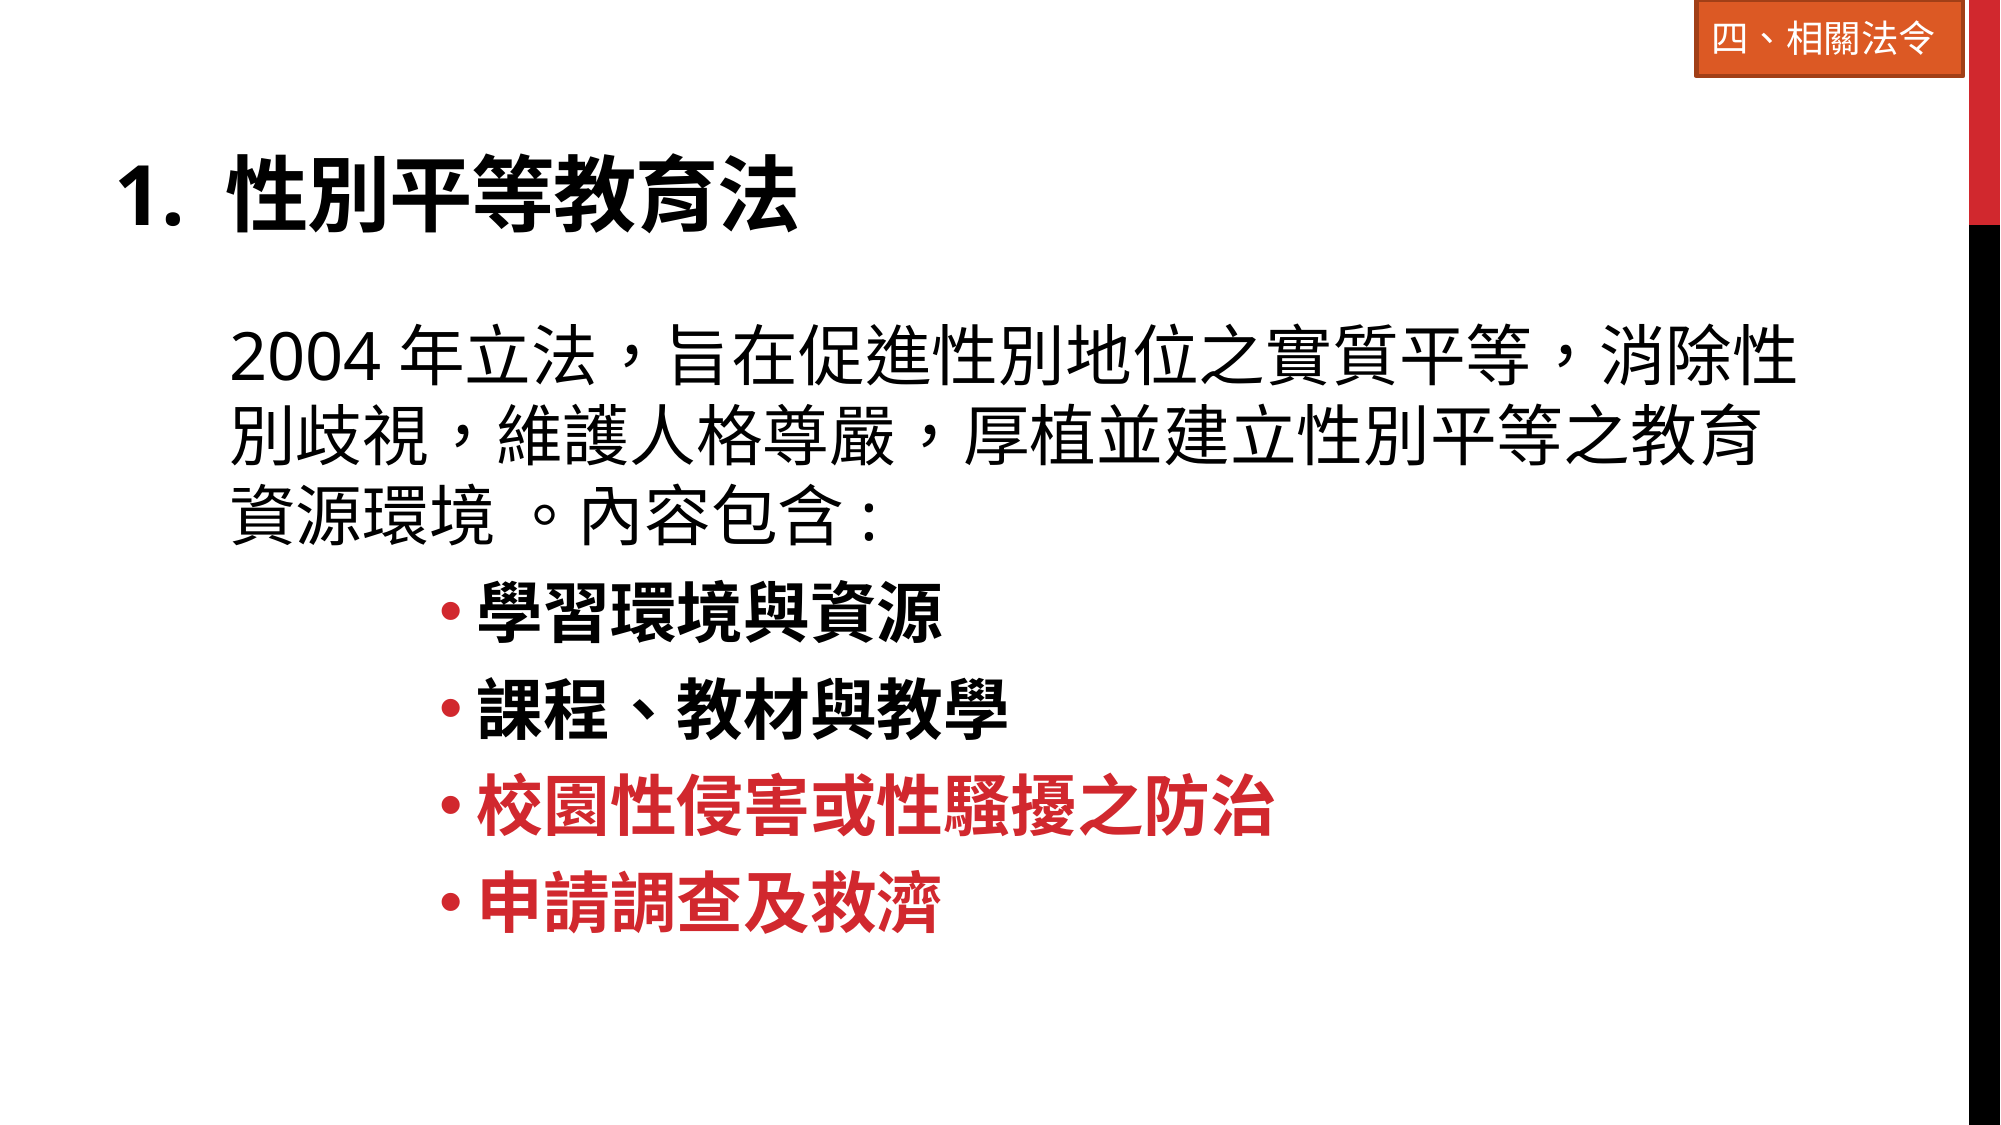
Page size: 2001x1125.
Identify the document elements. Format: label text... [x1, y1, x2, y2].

text_box 四、相關法令 [1696, 0, 1963, 76]
list 2004年立法，旨在促進性別地位之實質平等，消除性別歧視，維護人格尊嚴，厚植並建立性別平等之教育資源環境 。內容包含: 學習環境與資源 課程、教材與教學 校園性侵害或性騷擾之防治 申請調查及救濟 [124, 306, 1817, 971]
title 1. 性別平等教育法 [99, 25, 1367, 251]
